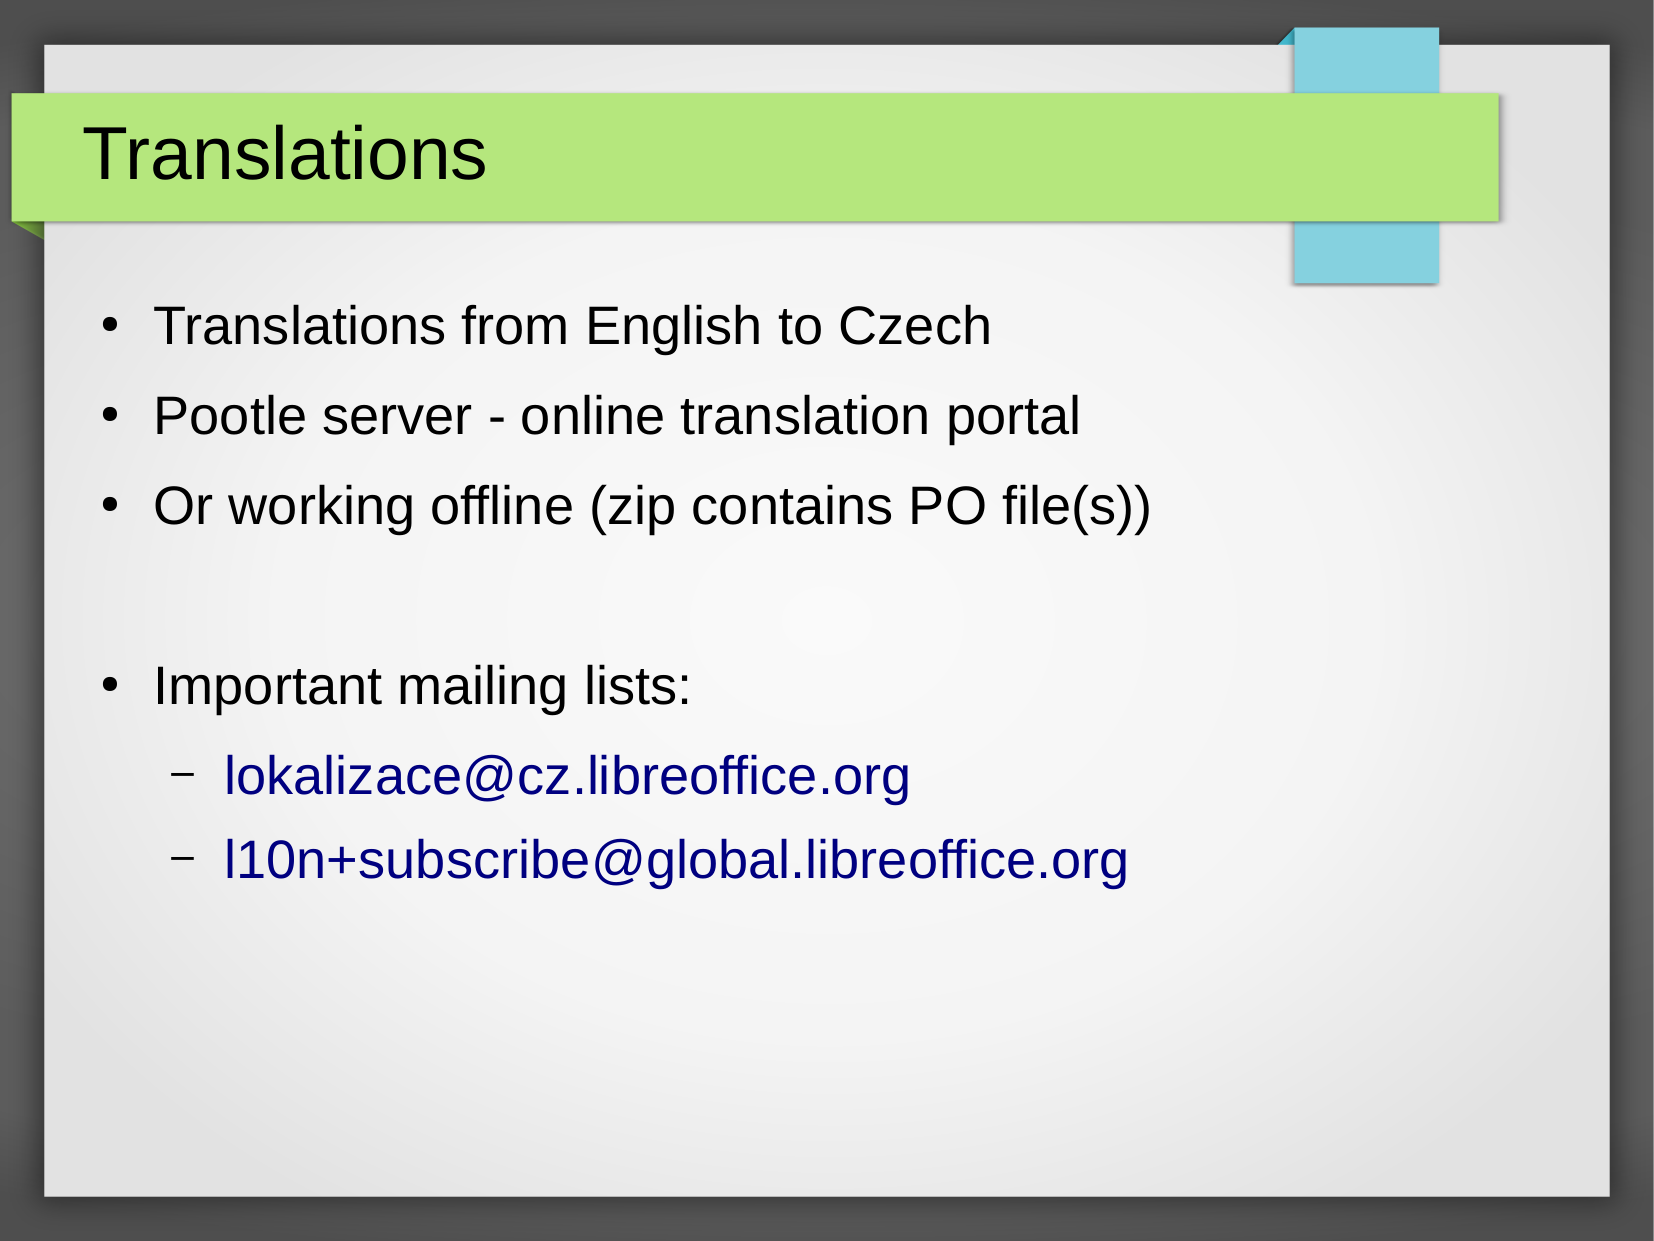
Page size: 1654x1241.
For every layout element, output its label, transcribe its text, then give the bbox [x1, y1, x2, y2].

picture [0, 0, 1654, 1241]
list Translations from English to Czech Pootle server - online translation portal Or working offline (zip contains PO file(s)) Important mailing lists: lokalizace@cz.libreoffice.org l10n+subscribe@global.libreoffice.org [82, 295, 1571, 1015]
title Translations [82, 94, 1264, 213]
